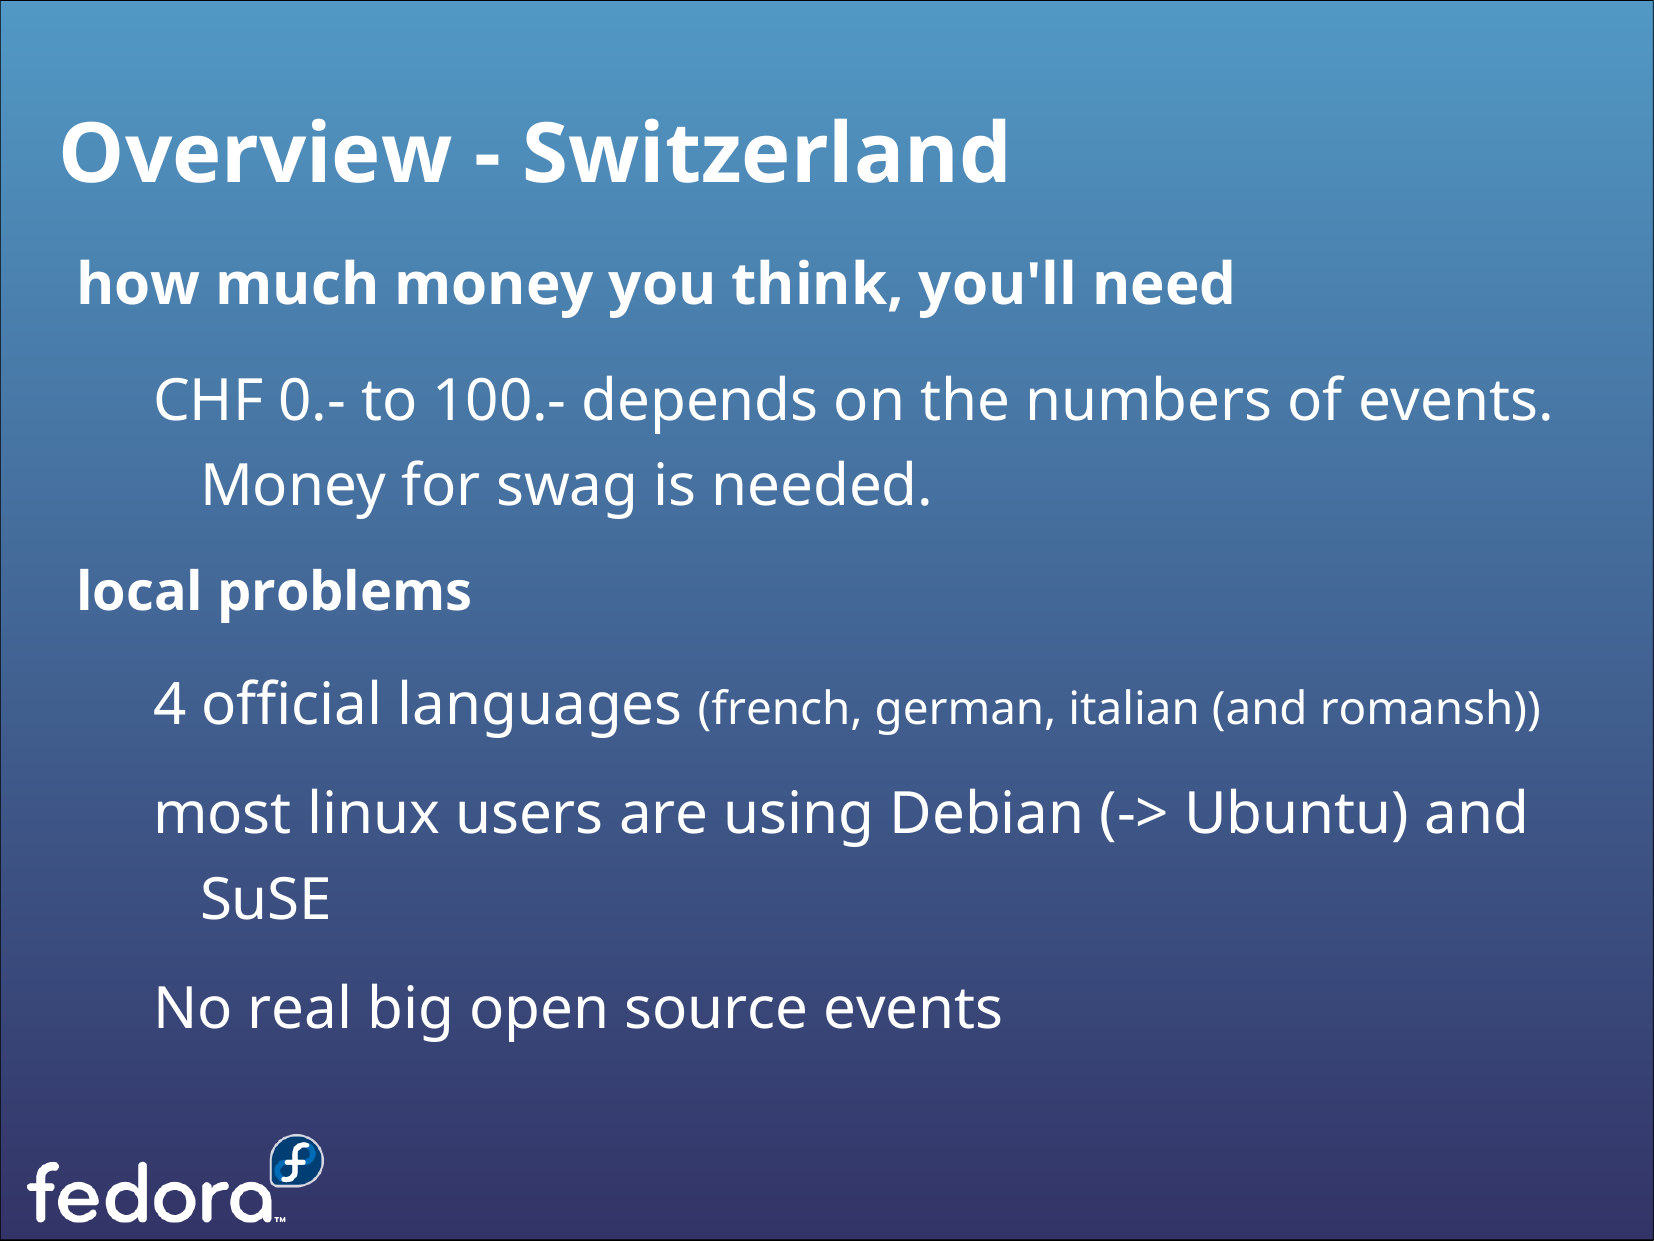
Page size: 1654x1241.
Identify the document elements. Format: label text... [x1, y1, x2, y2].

title Overview - Switzerland [59, 95, 1624, 200]
picture [26, 1133, 325, 1223]
list how much money you think, you'll need CHF 0.- to 100.- depends on the numbers of events. Money for swag is needed. local problems 4 official languages (french, german, italian (and romansh)) most linux users are using Debian (-> Ubuntu) and SuSE No real big open source events [59, 236, 1624, 1063]
